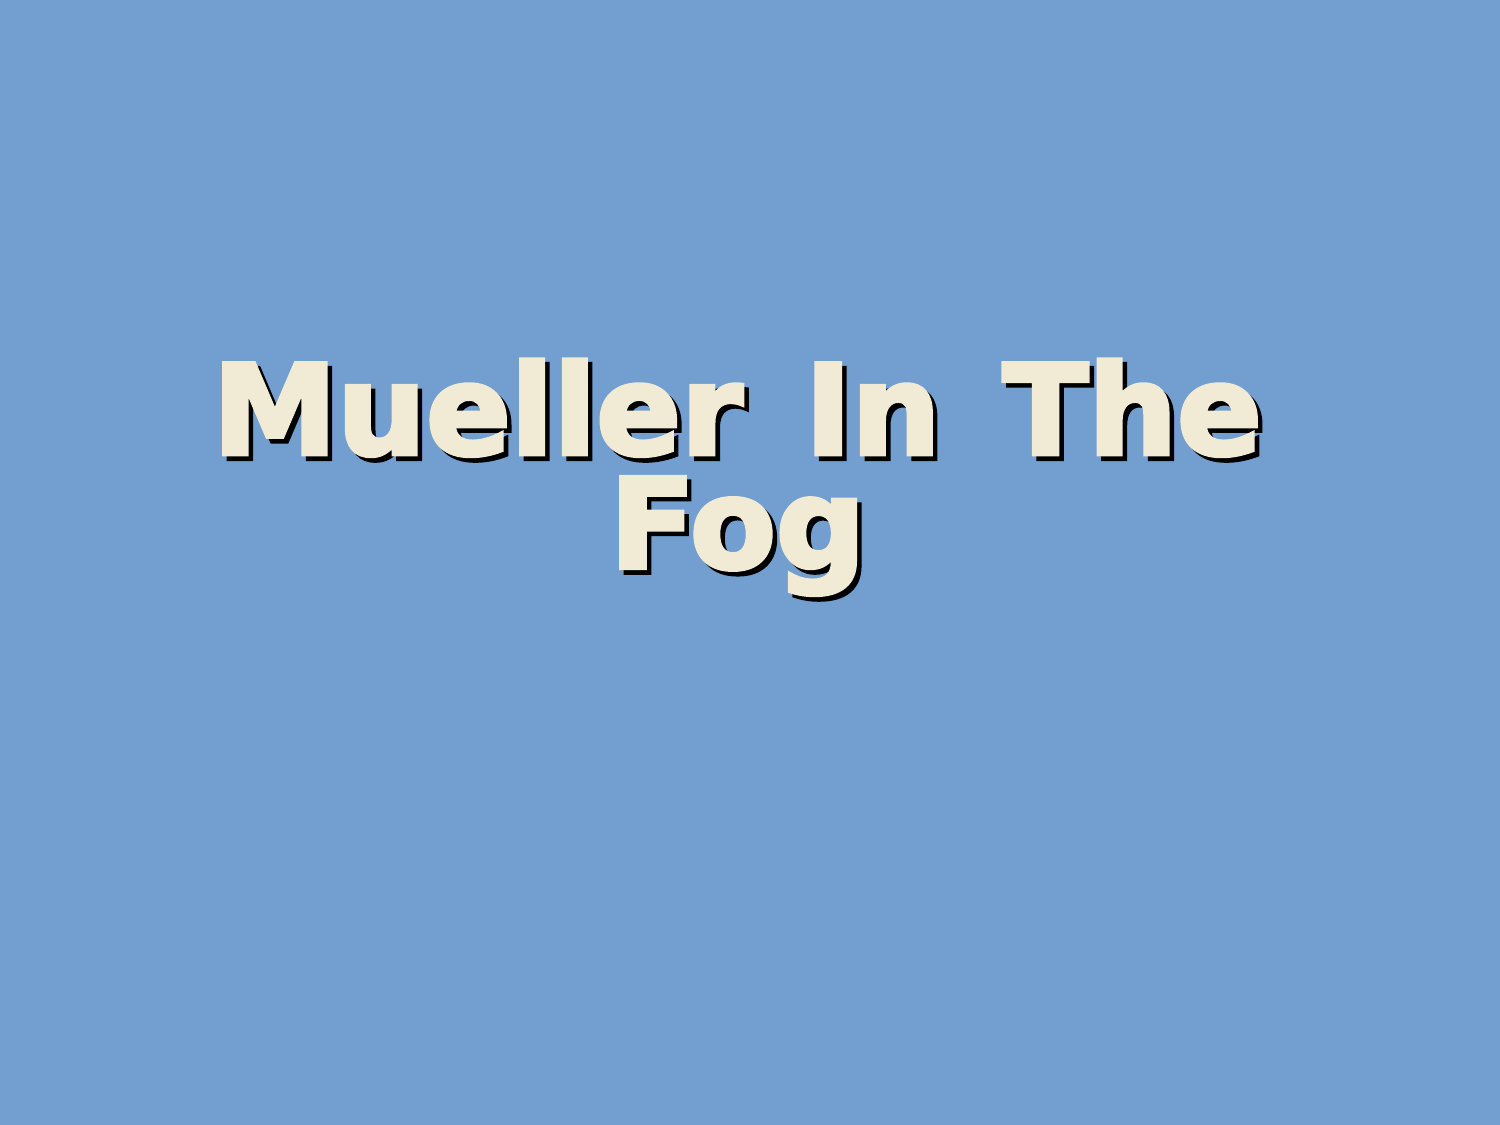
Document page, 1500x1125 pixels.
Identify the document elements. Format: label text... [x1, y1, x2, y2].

title Mueller In The Fog [62, 387, 1413, 576]
